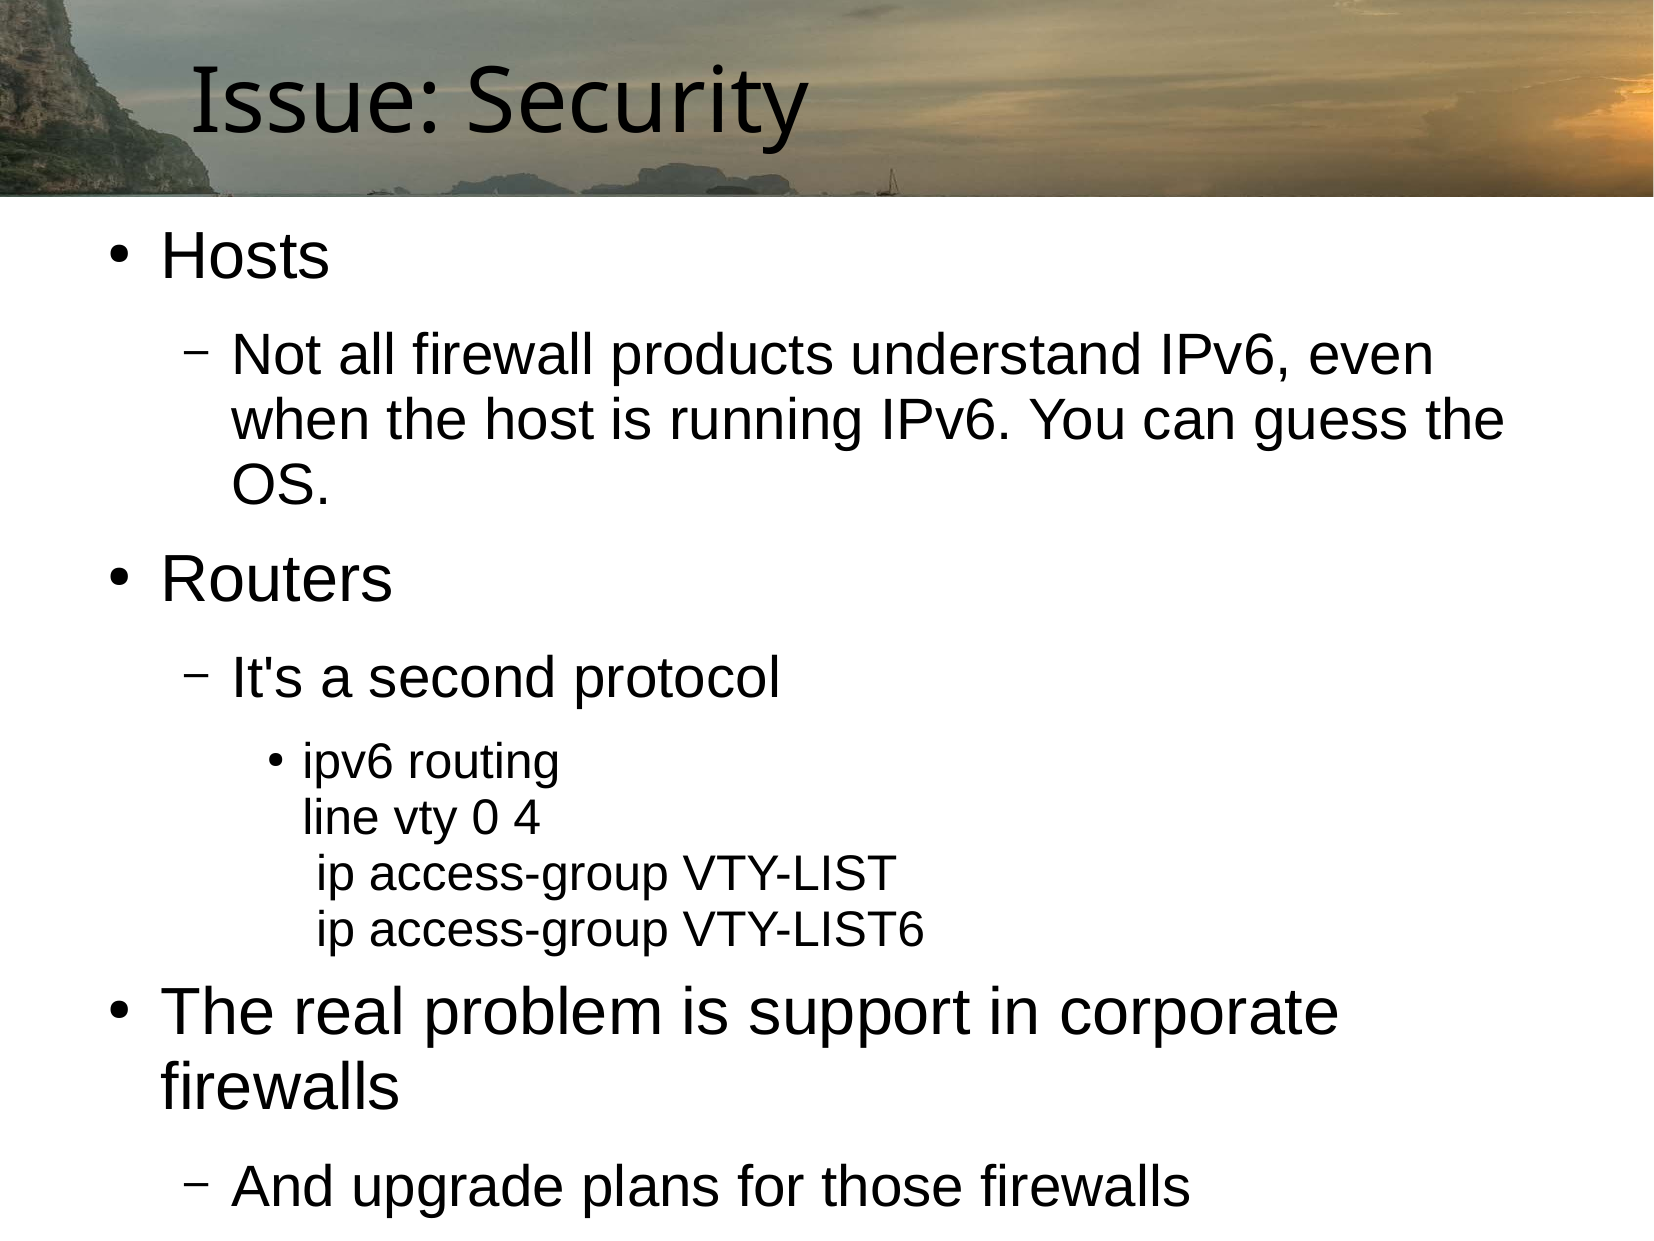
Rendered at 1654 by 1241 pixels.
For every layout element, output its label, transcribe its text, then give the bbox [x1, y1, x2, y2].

picture [0, 0, 1654, 197]
title Issue: Security [190, 0, 1571, 194]
list Hosts Not all firewall products understand IPv6, even when the host is running IPv6. You can guess the OS. Routers It's a second protocol ipv6 routing line vty 0 4 ip access-group VTY-LIST ip access-group VTY-LIST6 The real problem is support in corporate firewalls And upgrade plans for those firewalls [89, 217, 1578, 1226]
